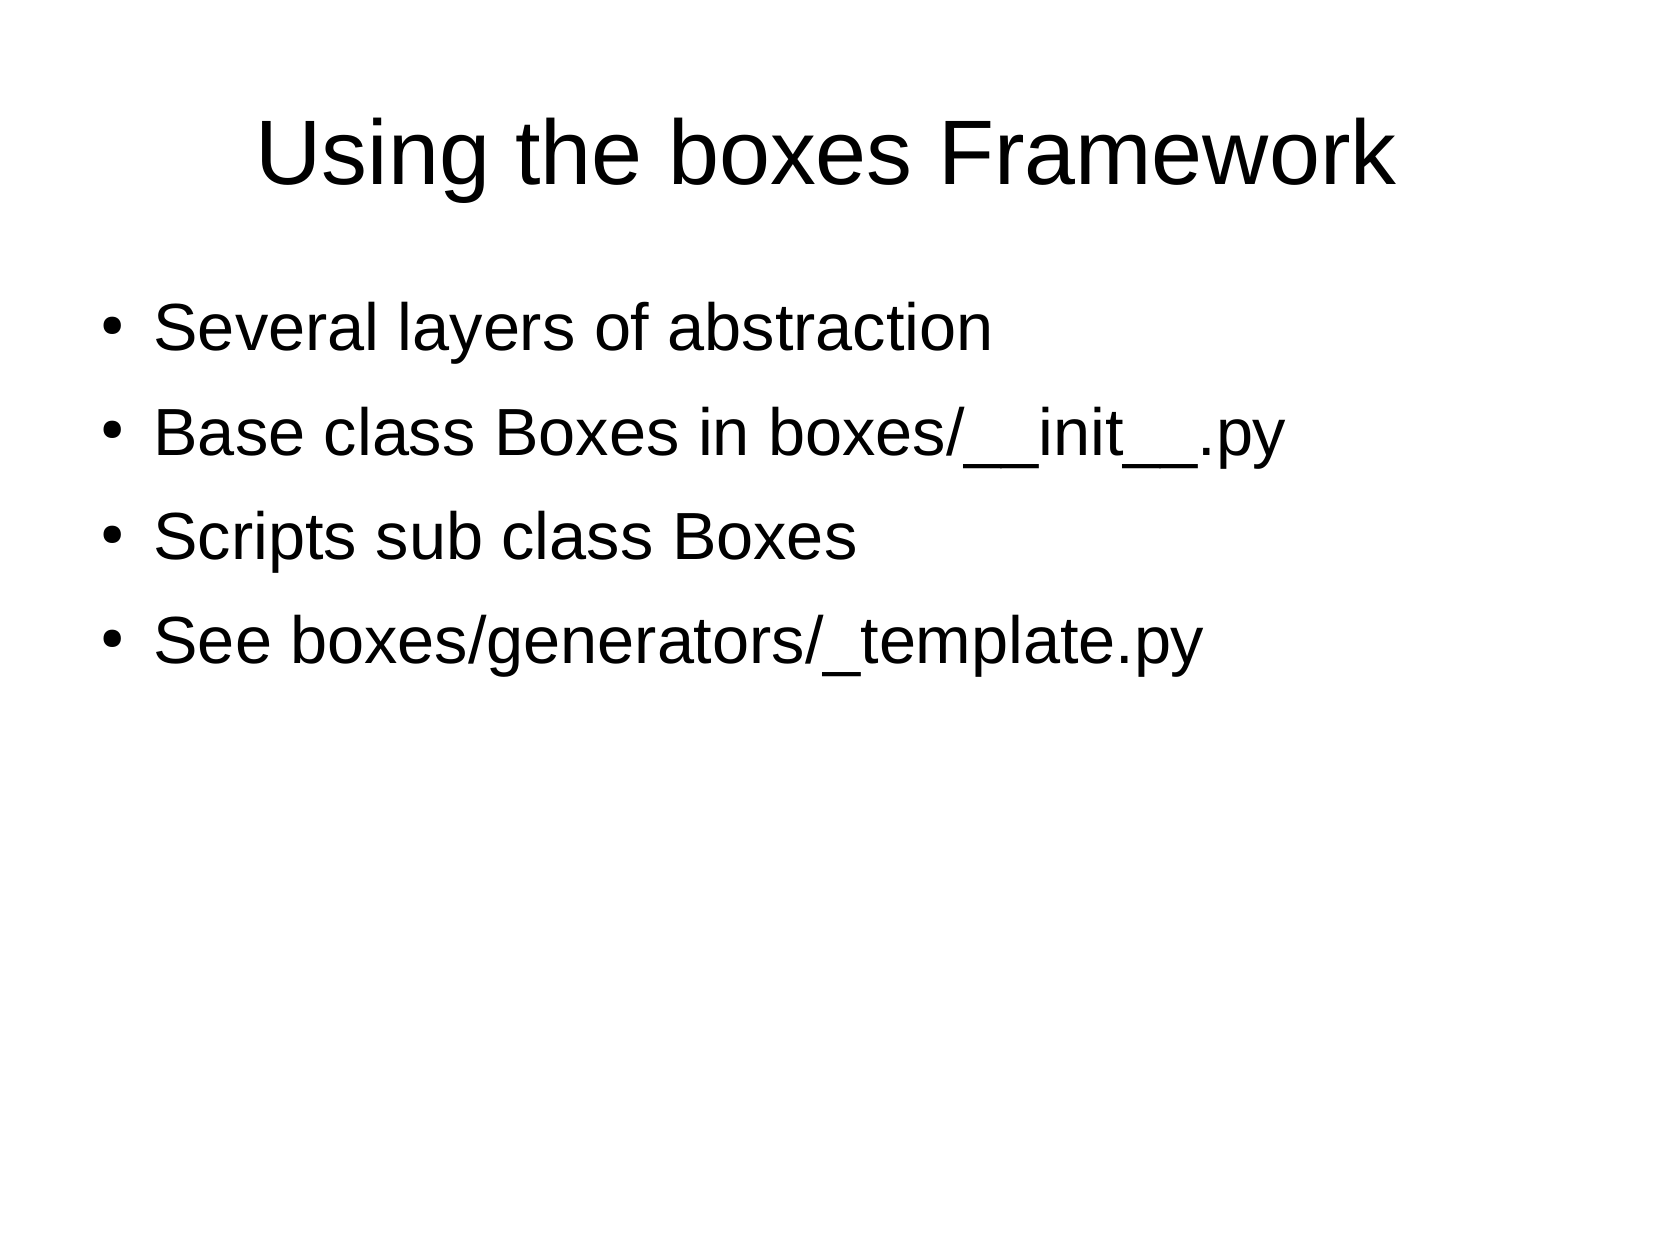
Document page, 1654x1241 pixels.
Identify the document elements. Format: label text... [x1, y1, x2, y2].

title Using the boxes Framework [82, 49, 1571, 257]
list Several layers of abstraction Base class Boxes in boxes/__init__.py Scripts sub class Boxes See boxes/generators/_template.py [82, 290, 1571, 1010]
